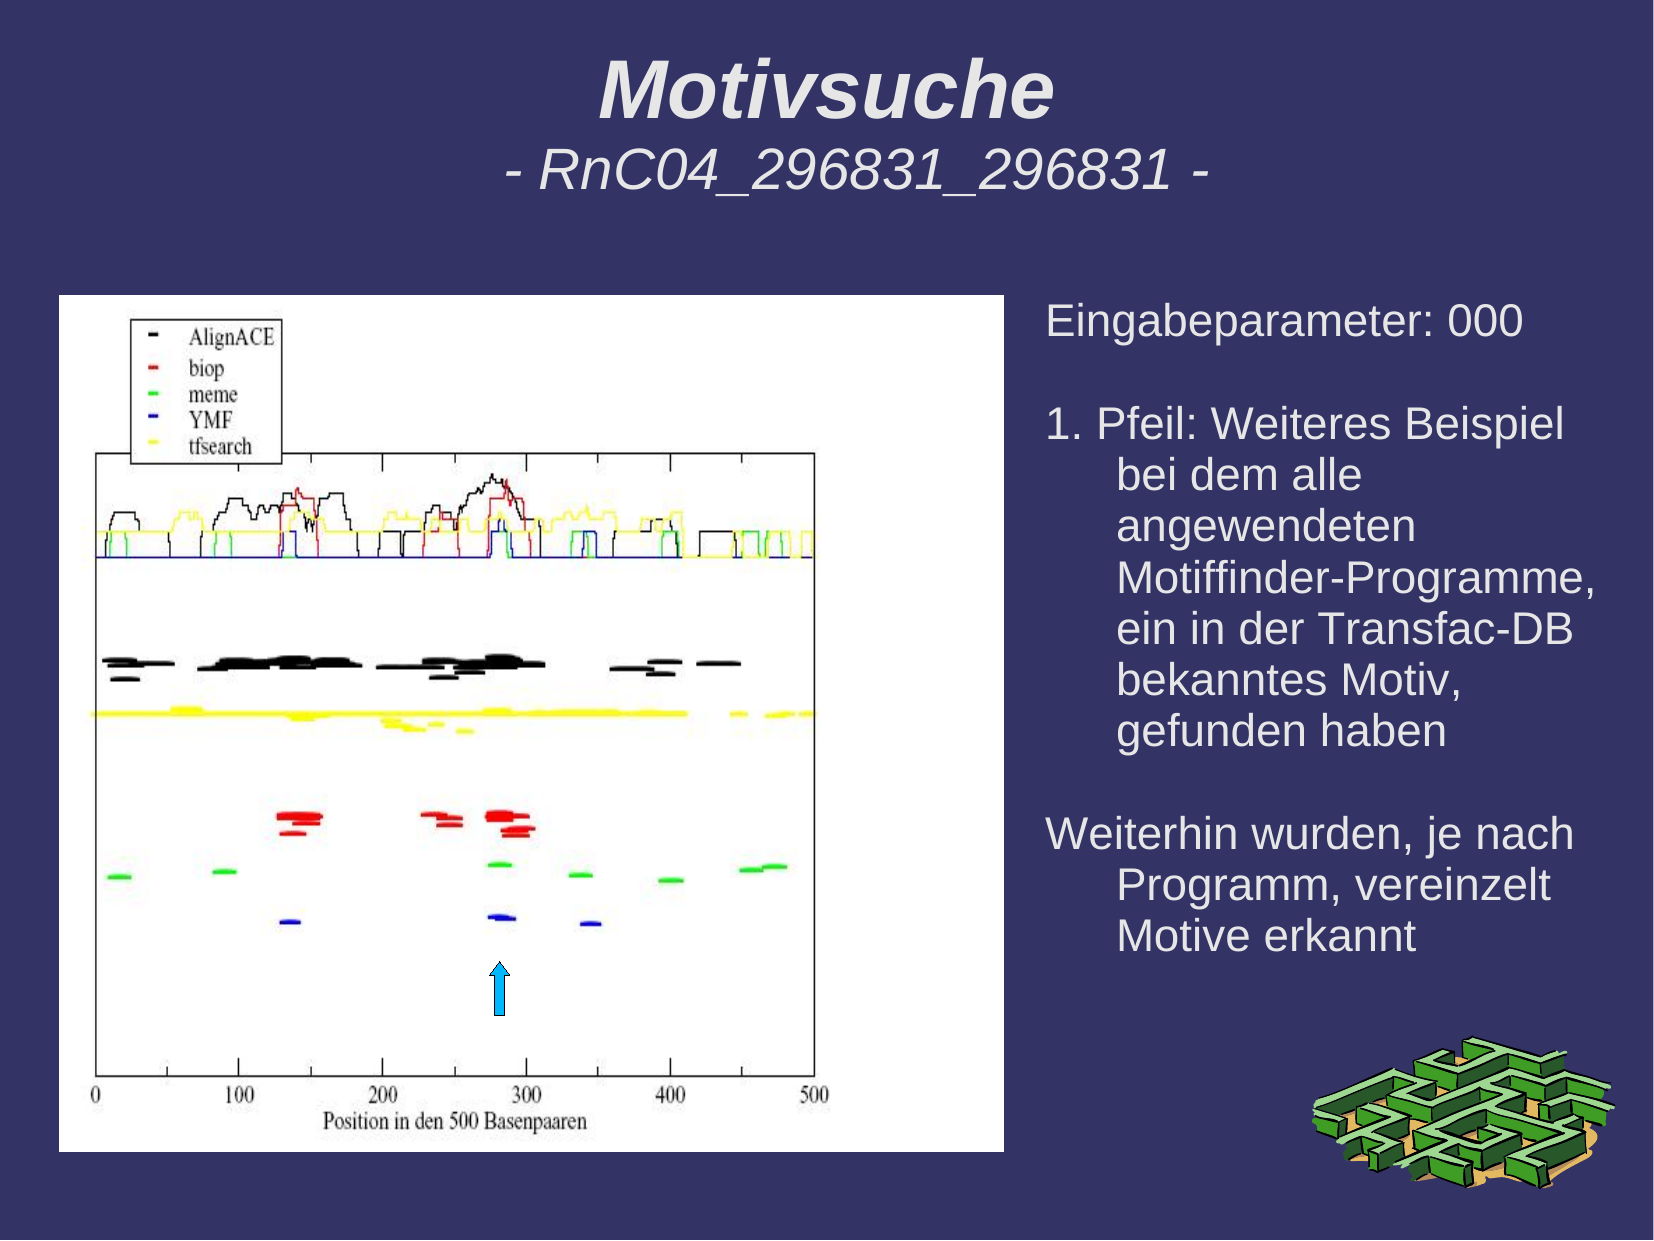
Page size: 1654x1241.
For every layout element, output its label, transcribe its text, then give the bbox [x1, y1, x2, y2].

list Eingabeparameter: 000 1. Pfeil: Weiteres Beispiel bei dem alle angewendeten Motiffinder-Programme, ein in der Transfac-DB bekanntes Motiv, gefunden haben Weiterhin wurden, je nach Programm, vereinzelt Motive erkannt [1033, 295, 1625, 1147]
picture [59, 295, 1004, 1152]
text_box [489, 961, 510, 1016]
title Motivsuche - RnC04_296831_296831 - [121, 19, 1534, 227]
